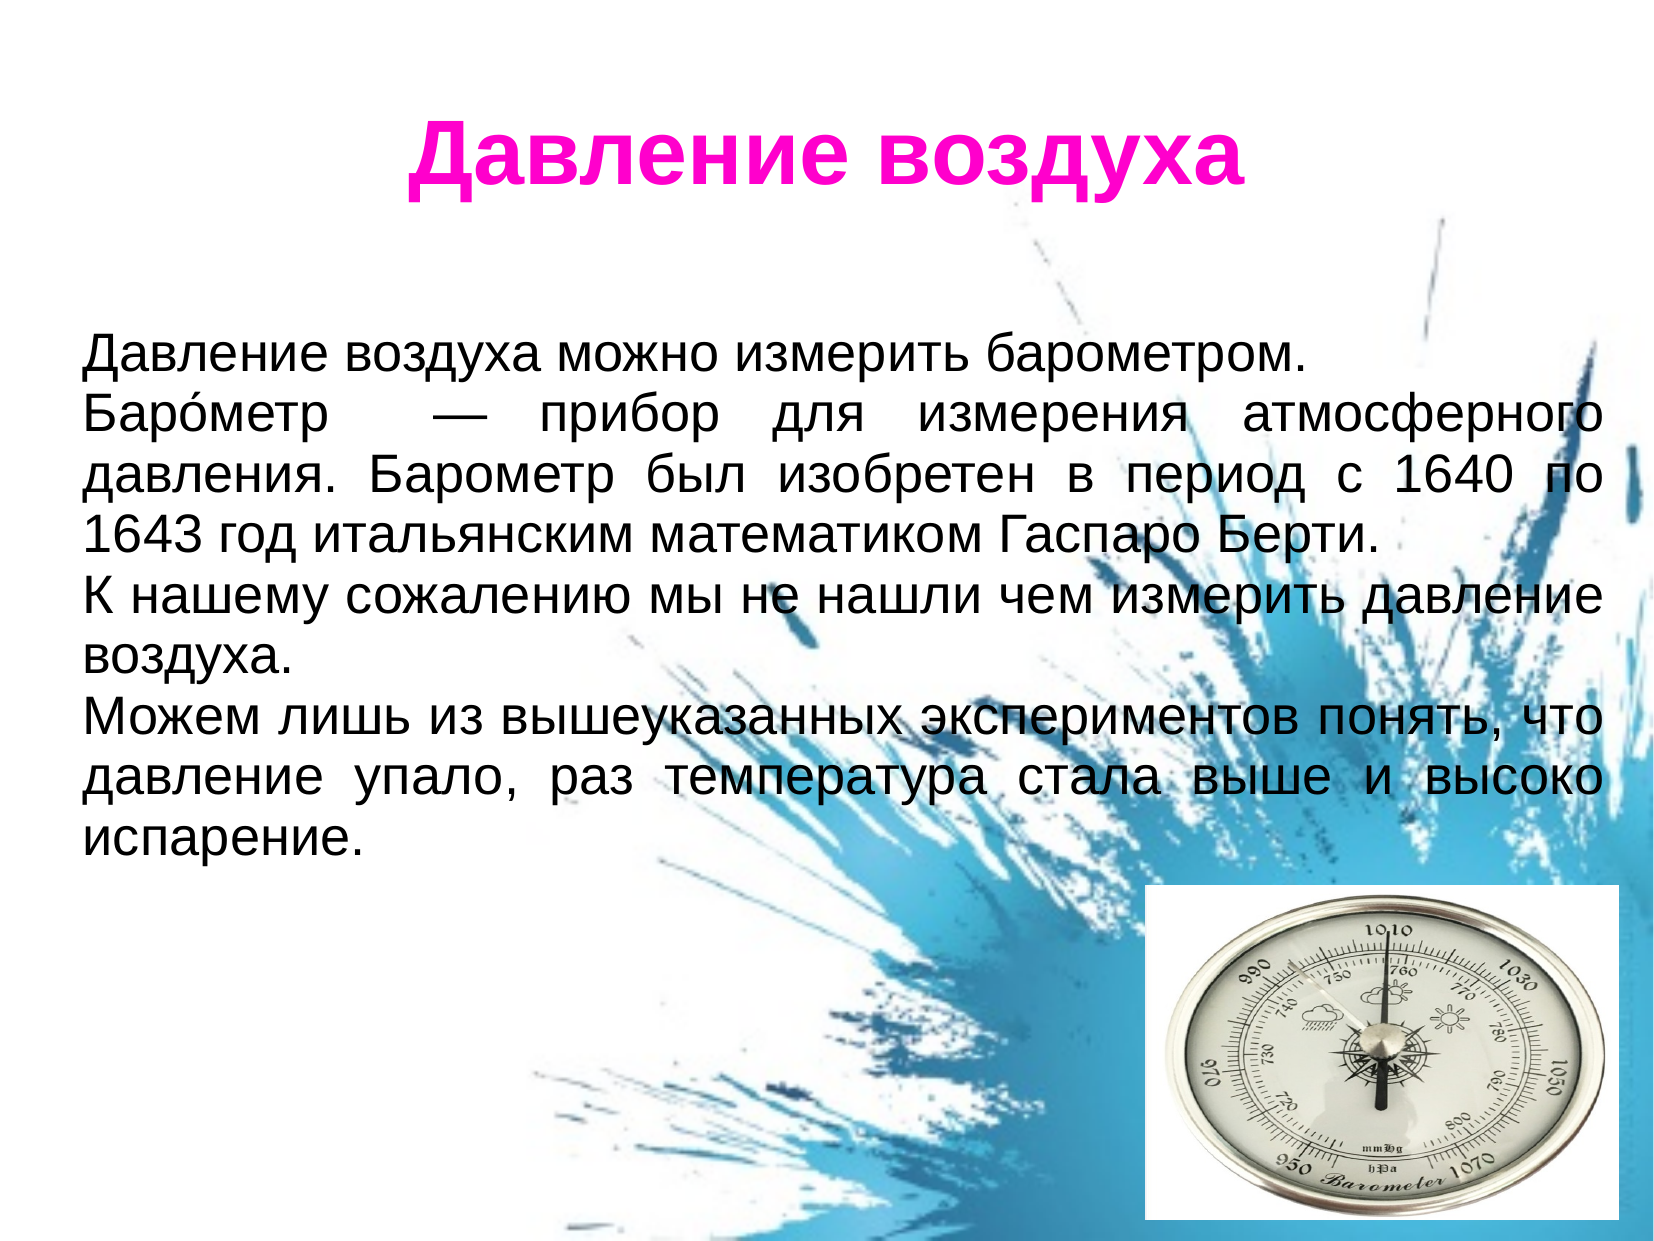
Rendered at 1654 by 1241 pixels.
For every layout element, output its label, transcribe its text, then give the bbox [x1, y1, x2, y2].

picture [0, 0, 1654, 1241]
subtitle Давление воздуха можно измерить барометром. Баро́метр — прибор для измерения атмосферного давления. Барометр был изобретен в период с 1640 по 1643 год итальянским математиком Гаспаро Берти. К нашему сожалению мы не нашли чем измерить давление воздуха. Можем лишь из вышеуказанных экспериментов понять, что давление упало, раз температура стала выше и высоко испарение. [82, 0, 1607, 867]
